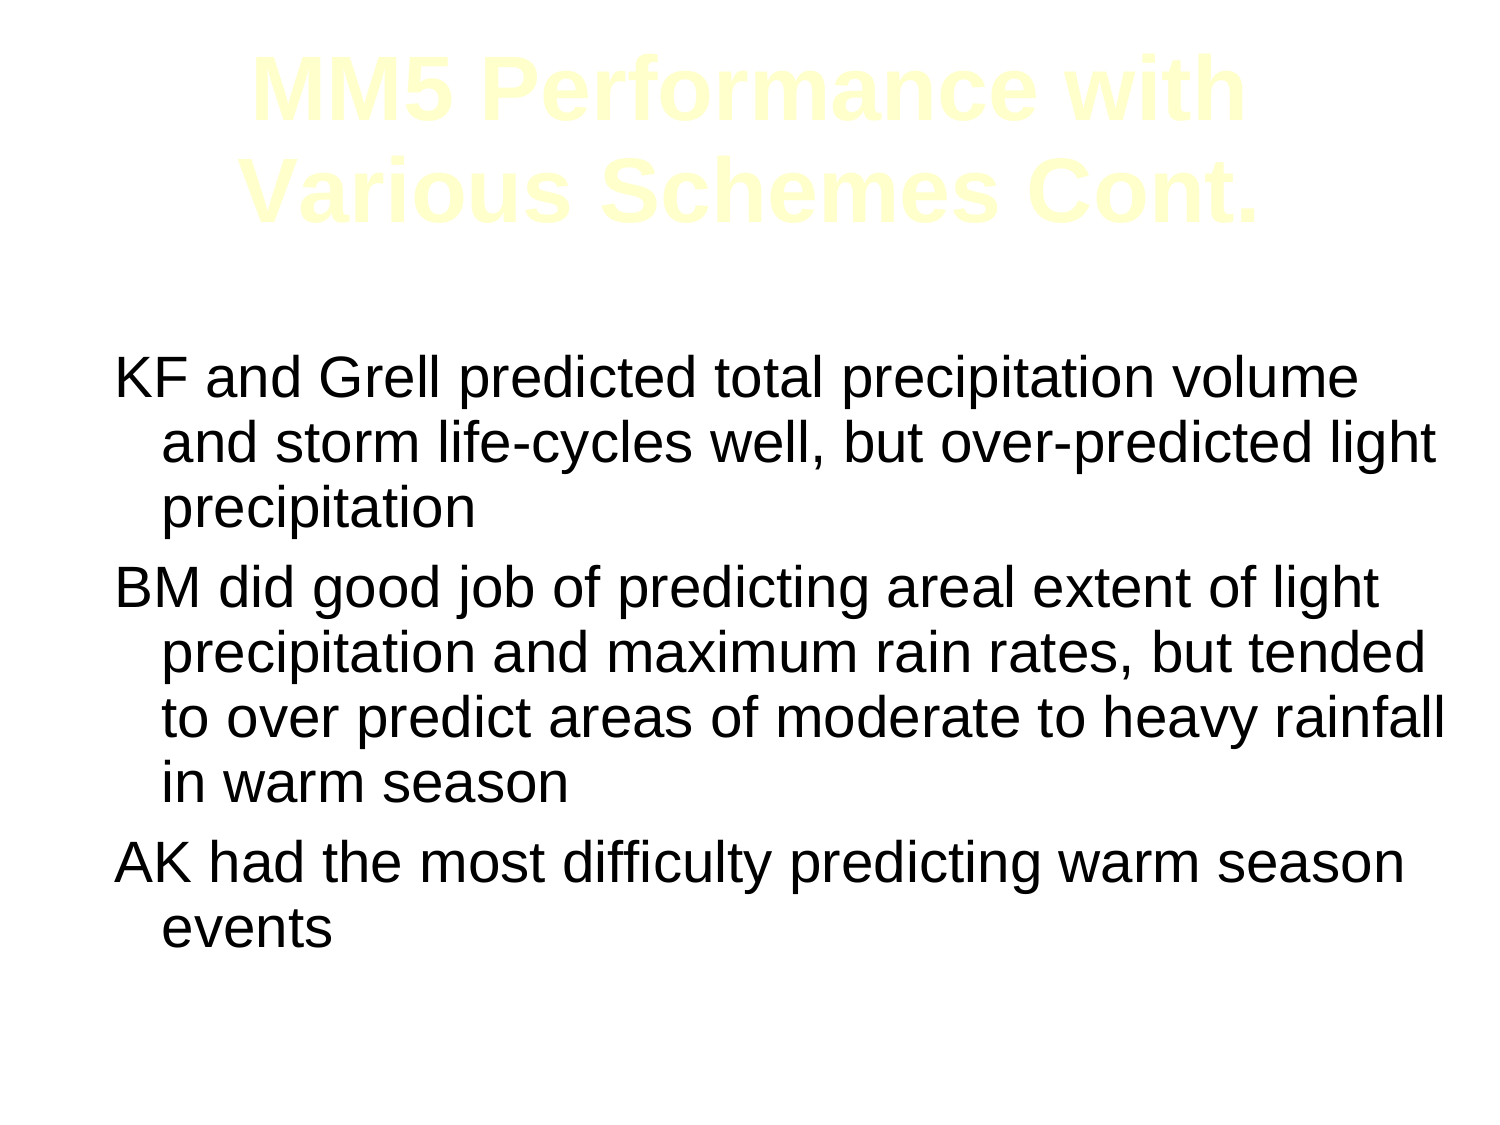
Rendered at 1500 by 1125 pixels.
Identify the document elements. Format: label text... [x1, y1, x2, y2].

title MM5 Performance with Various Schemes Cont. [112, 14, 1388, 250]
list KF and Grell predicted total precipitation volume and storm life-cycles well, but over-predicted light precipitation BM did good job of predicting areal extent of light precipitation and maximum rain rates, but tended to over predict areas of moderate to heavy rainfall in warm season AK had the most difficulty predicting warm season events [24, 337, 1476, 1097]
